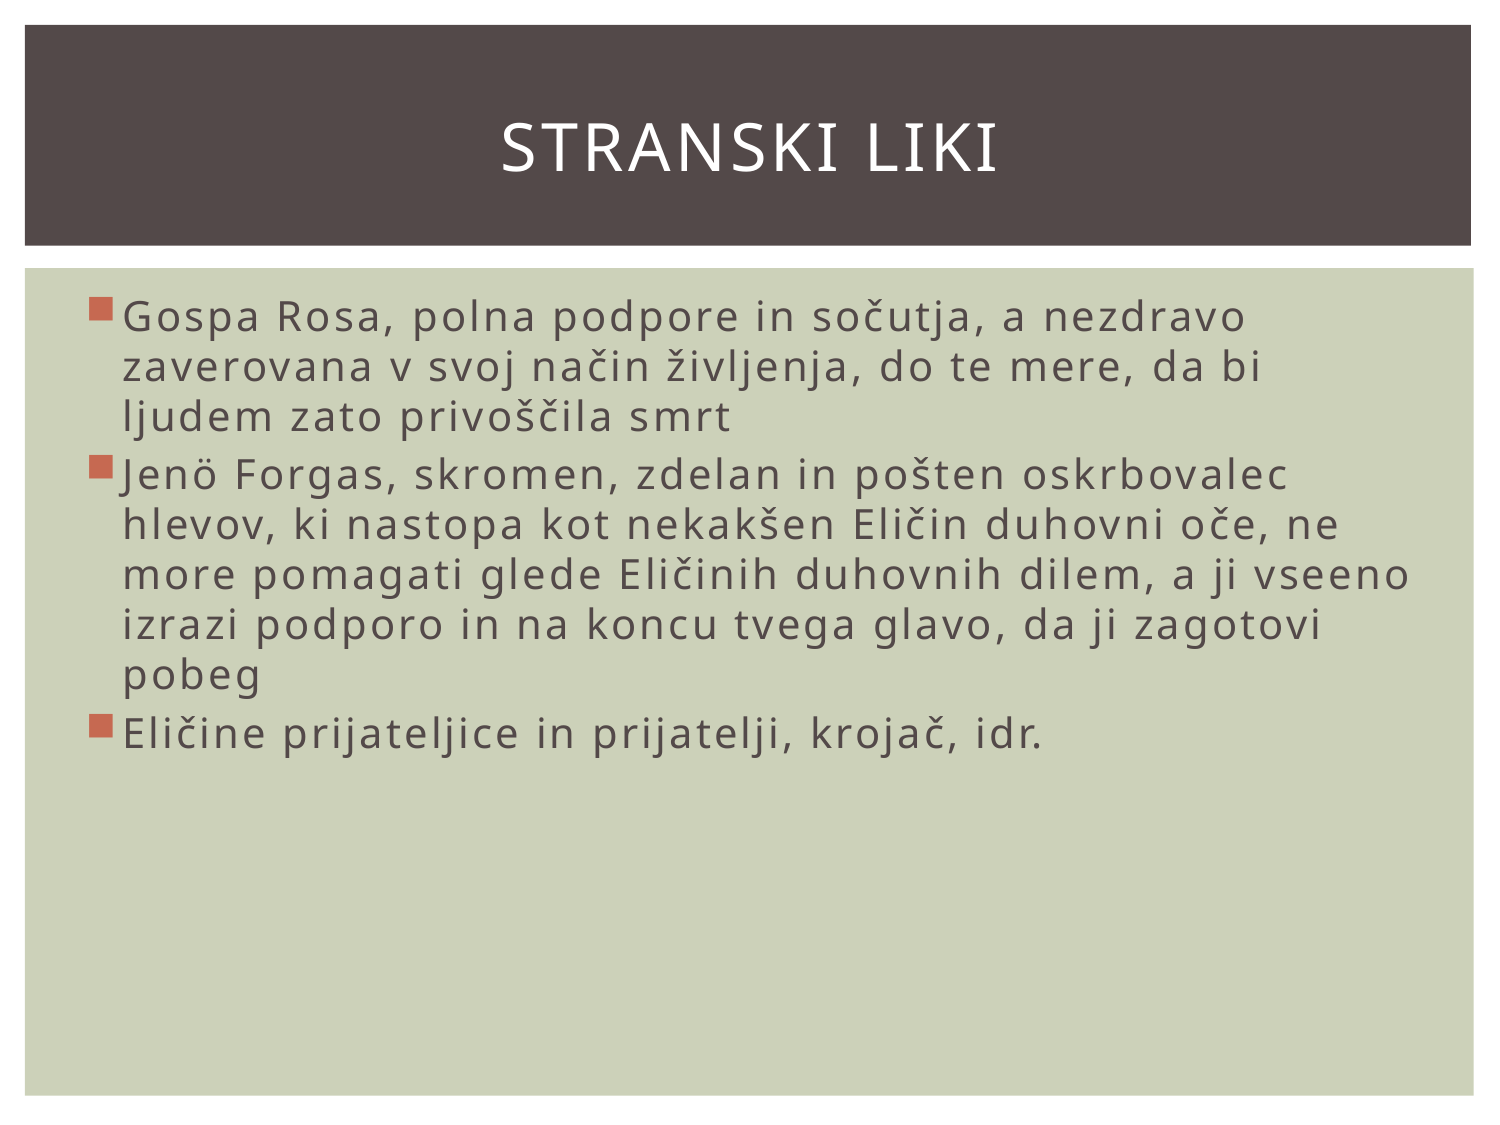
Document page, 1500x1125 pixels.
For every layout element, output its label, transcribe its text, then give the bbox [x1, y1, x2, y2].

list Gospa Rosa, polna podpore in sočutja, a nezdravo zaverovana v svoj način življenja, do te mere, da bi ljudem zato privoščila smrt Jenö Forgas, skromen, zdelan in pošten oskrbovalec hlevov, ki nastopa kot nekakšen Eličin duhovni oče, ne more pomagati glede Eličinih duhovnih dilem, a ji vseeno izrazi podporo in na koncu tvega glavo, da ji zagotovi pobeg Eličine prijateljice in prijatelji, krojač, idr. [62, 282, 1442, 1005]
title sTRANSKI LIKI [62, 58, 1438, 232]
